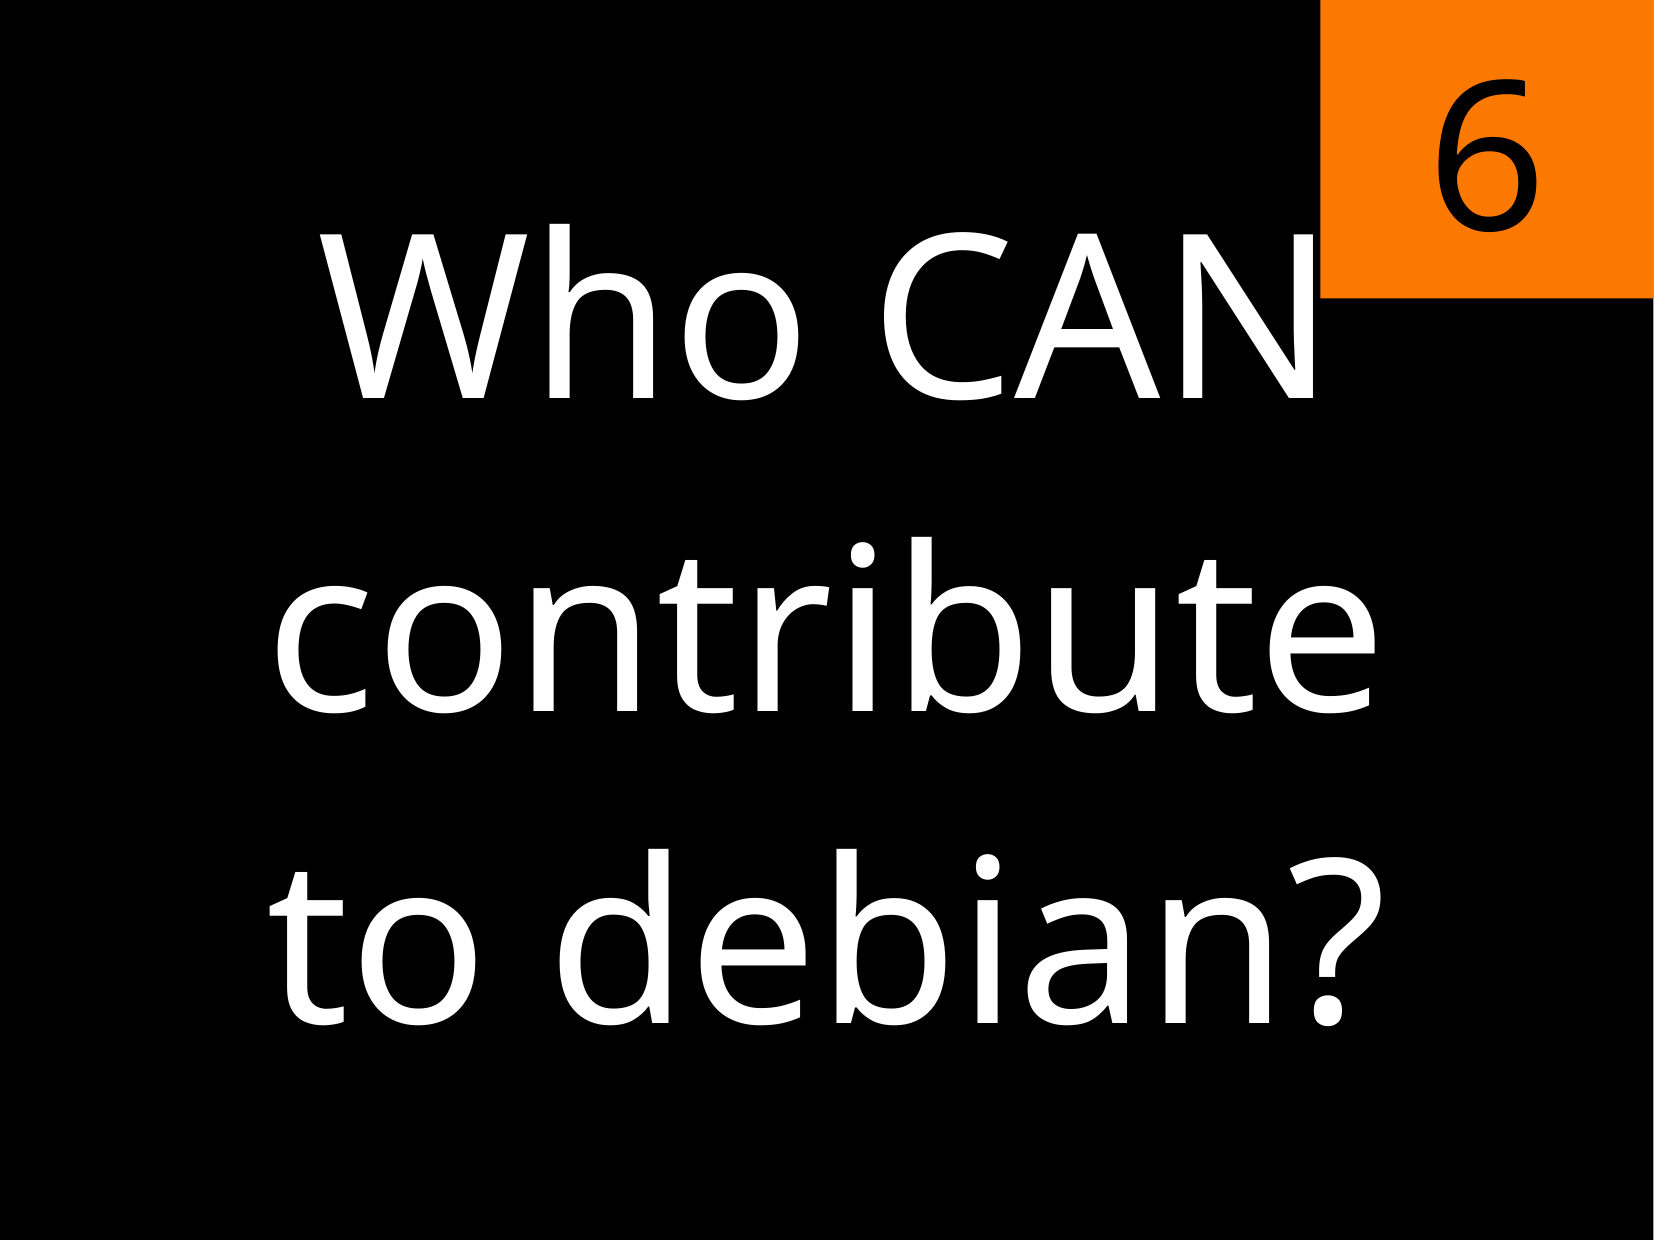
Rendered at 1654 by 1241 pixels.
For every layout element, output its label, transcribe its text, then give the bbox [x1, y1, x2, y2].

text_box Who CAN contribute to debian? [0, 0, 1654, 1241]
text_box 6 [1320, 0, 1654, 265]
